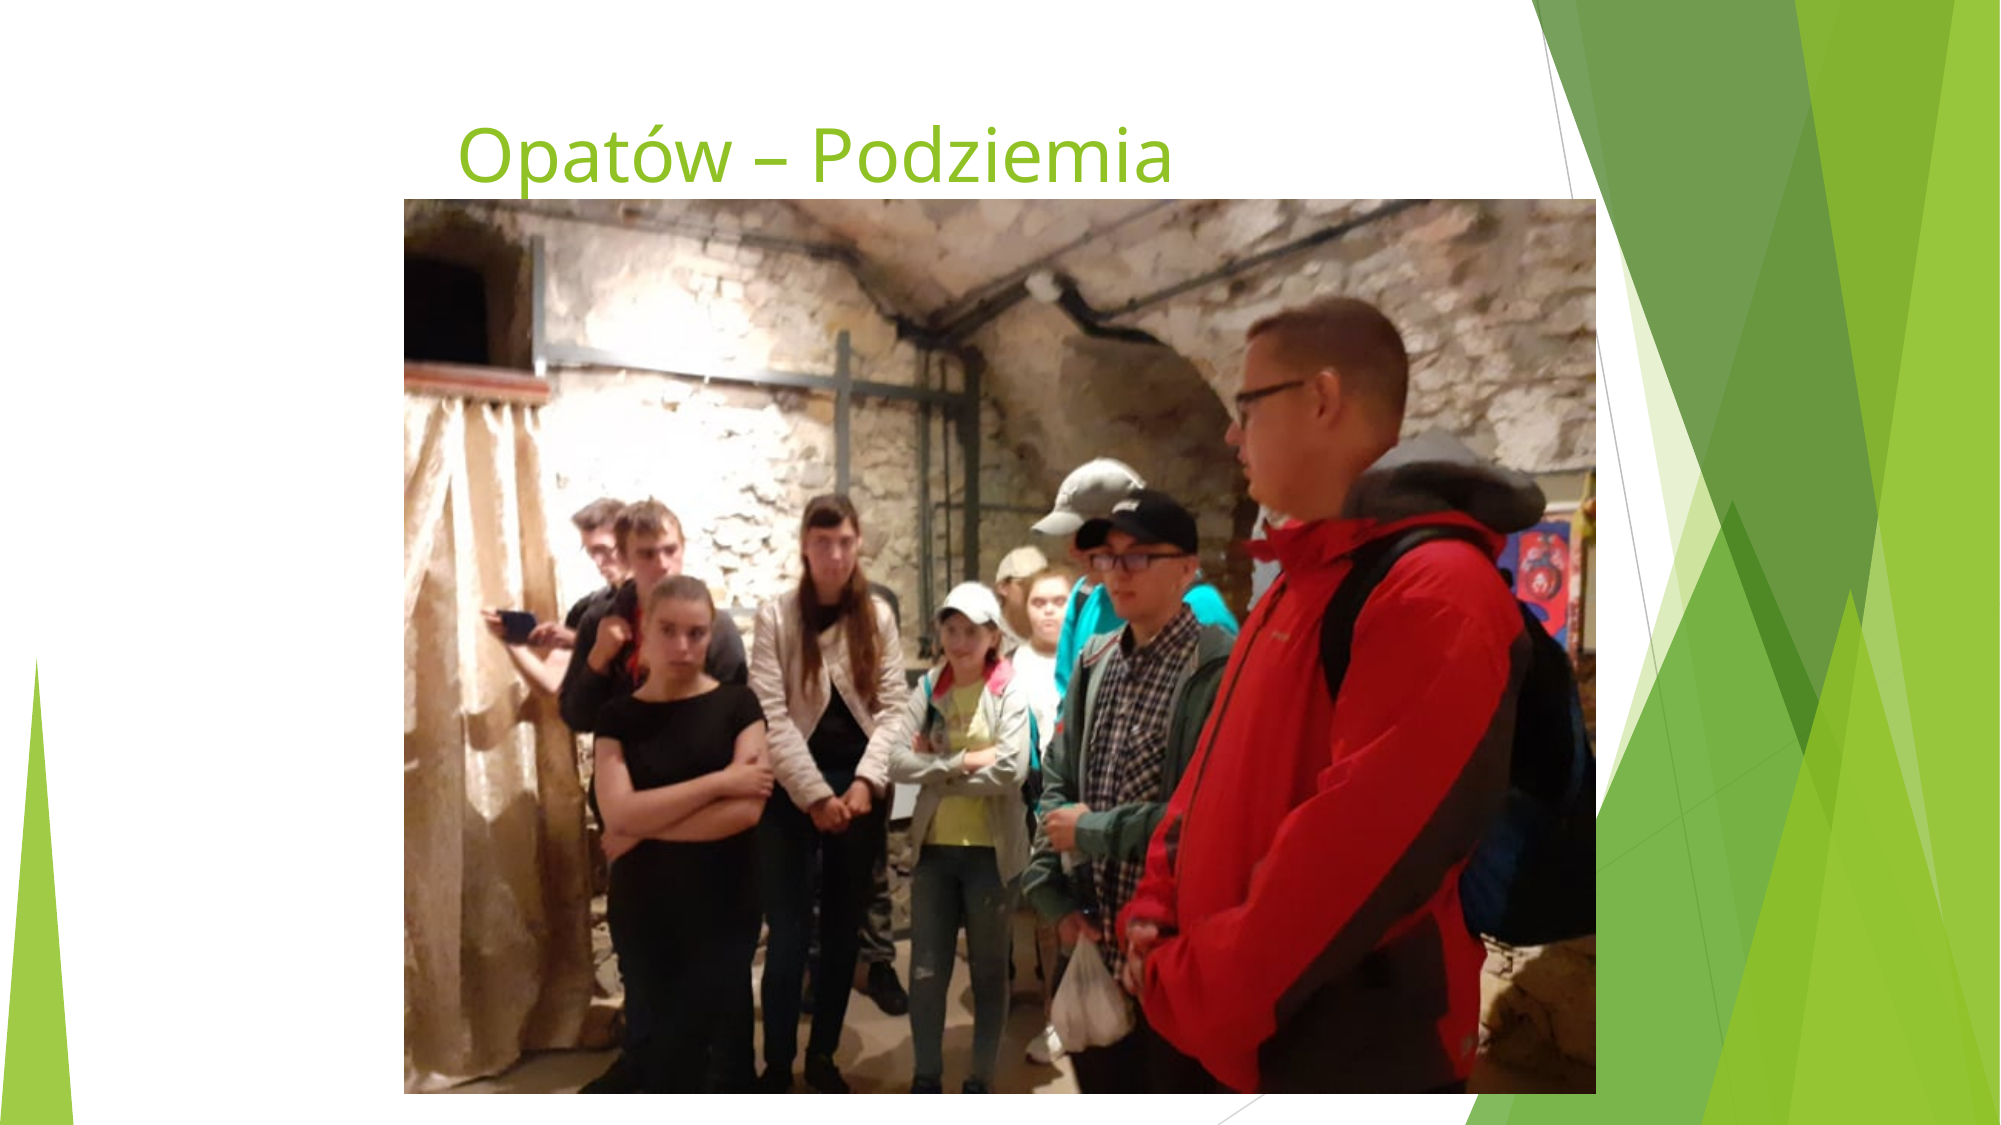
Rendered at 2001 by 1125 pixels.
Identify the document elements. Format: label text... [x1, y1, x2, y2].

title Opatów – Podziemia [111, 99, 1522, 317]
picture [404, 199, 1596, 1094]
